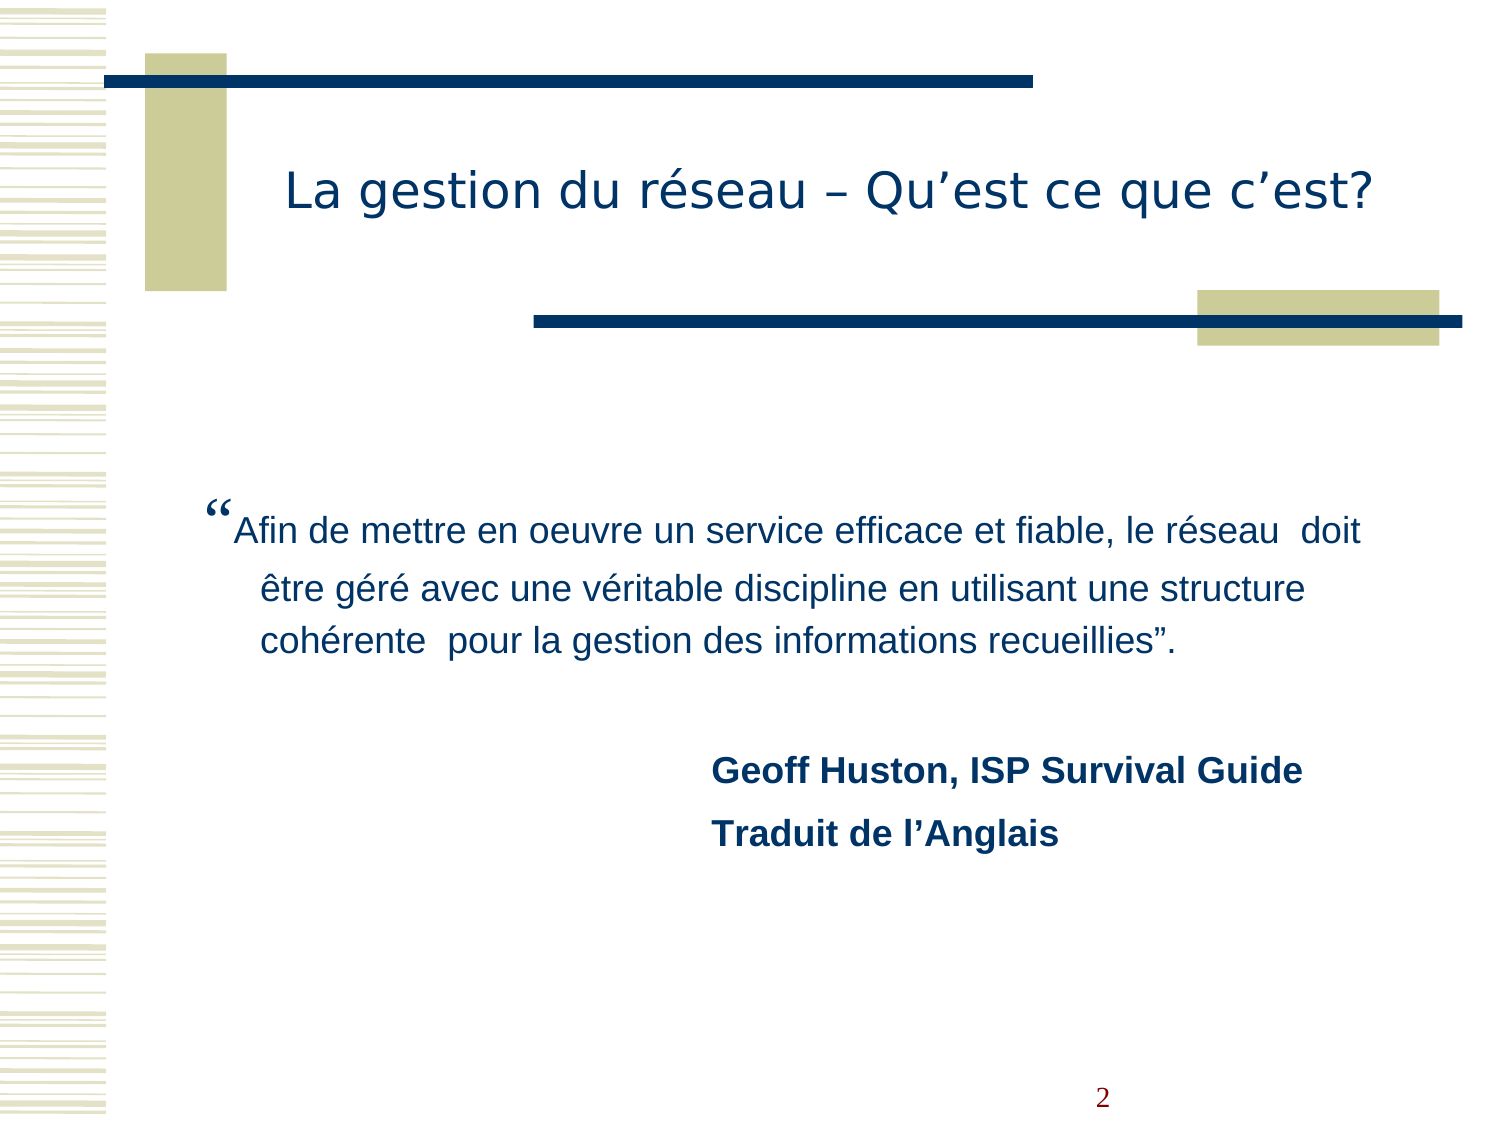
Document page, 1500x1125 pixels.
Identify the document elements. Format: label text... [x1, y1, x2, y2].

title La gestion du réseau – Qu’est ce que c’est? [225, 92, 1436, 296]
list “Afin de mettre en oeuvre un service efficace et fiable, le réseau doit être géré avec une véritable discipline en utilisant une structure cohérente pour la gestion des informations recueillies”. Geoff Huston, ISP Survival Guide Traduit de l’Anglais [132, 363, 1440, 1001]
